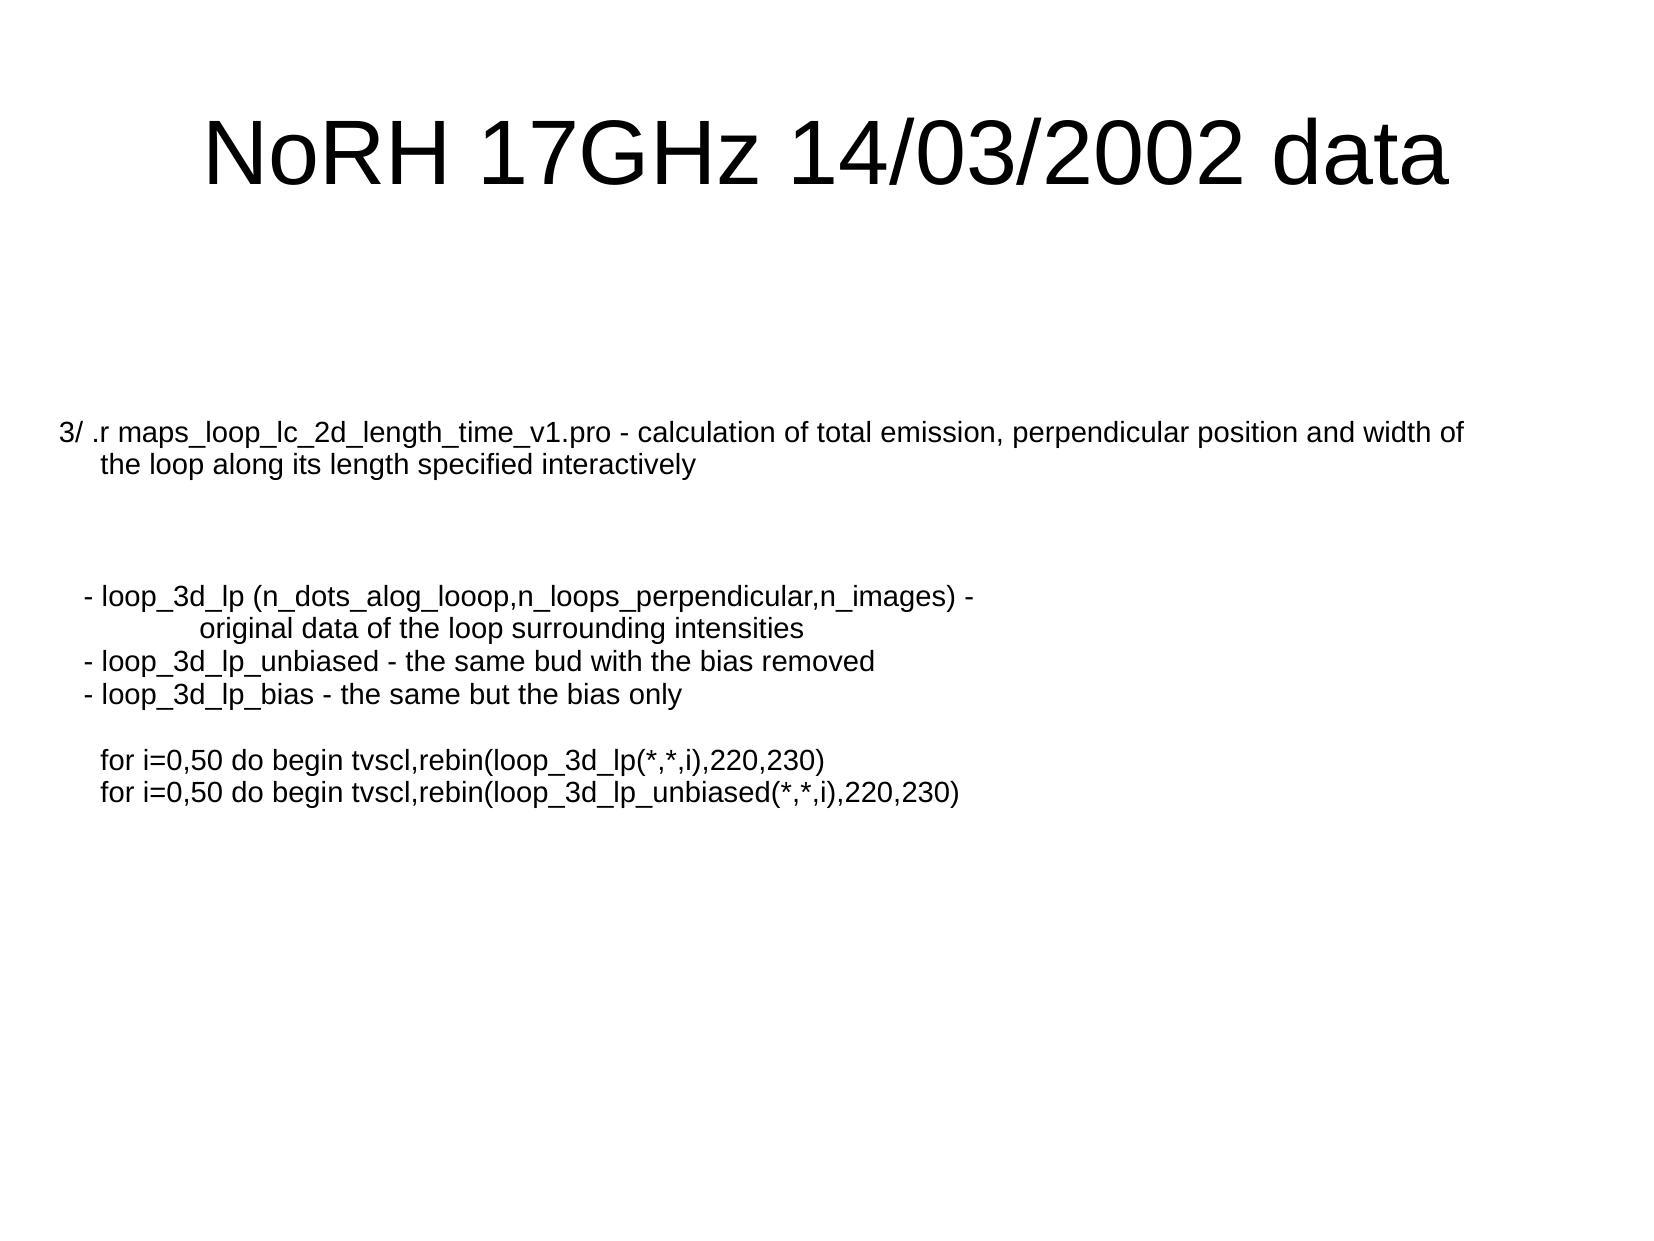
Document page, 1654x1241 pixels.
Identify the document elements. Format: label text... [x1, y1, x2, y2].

subtitle 3/ .r maps_loop_lc_2d_length_time_v1.pro - calculation of total emission, perpendicular position and width of the loop along its length specified interactively - loop_3d_lp (n_dots_alog_looop,n_loops_perpendicular,n_images) - original data of the loop surrounding intensities - loop_3d_lp_unbiased - the same bud with the bias removed - loop_3d_lp_bias - the same but the bias only for i=0,50 do begin tvscl,rebin(loop_3d_lp(*,*,i),220,230) for i=0,50 do begin tvscl,rebin(loop_3d_lp_unbiased(*,*,i),220,230) [59, 261, 1515, 981]
title NoRH 17GHz 14/03/2002 data [82, 49, 1571, 257]
